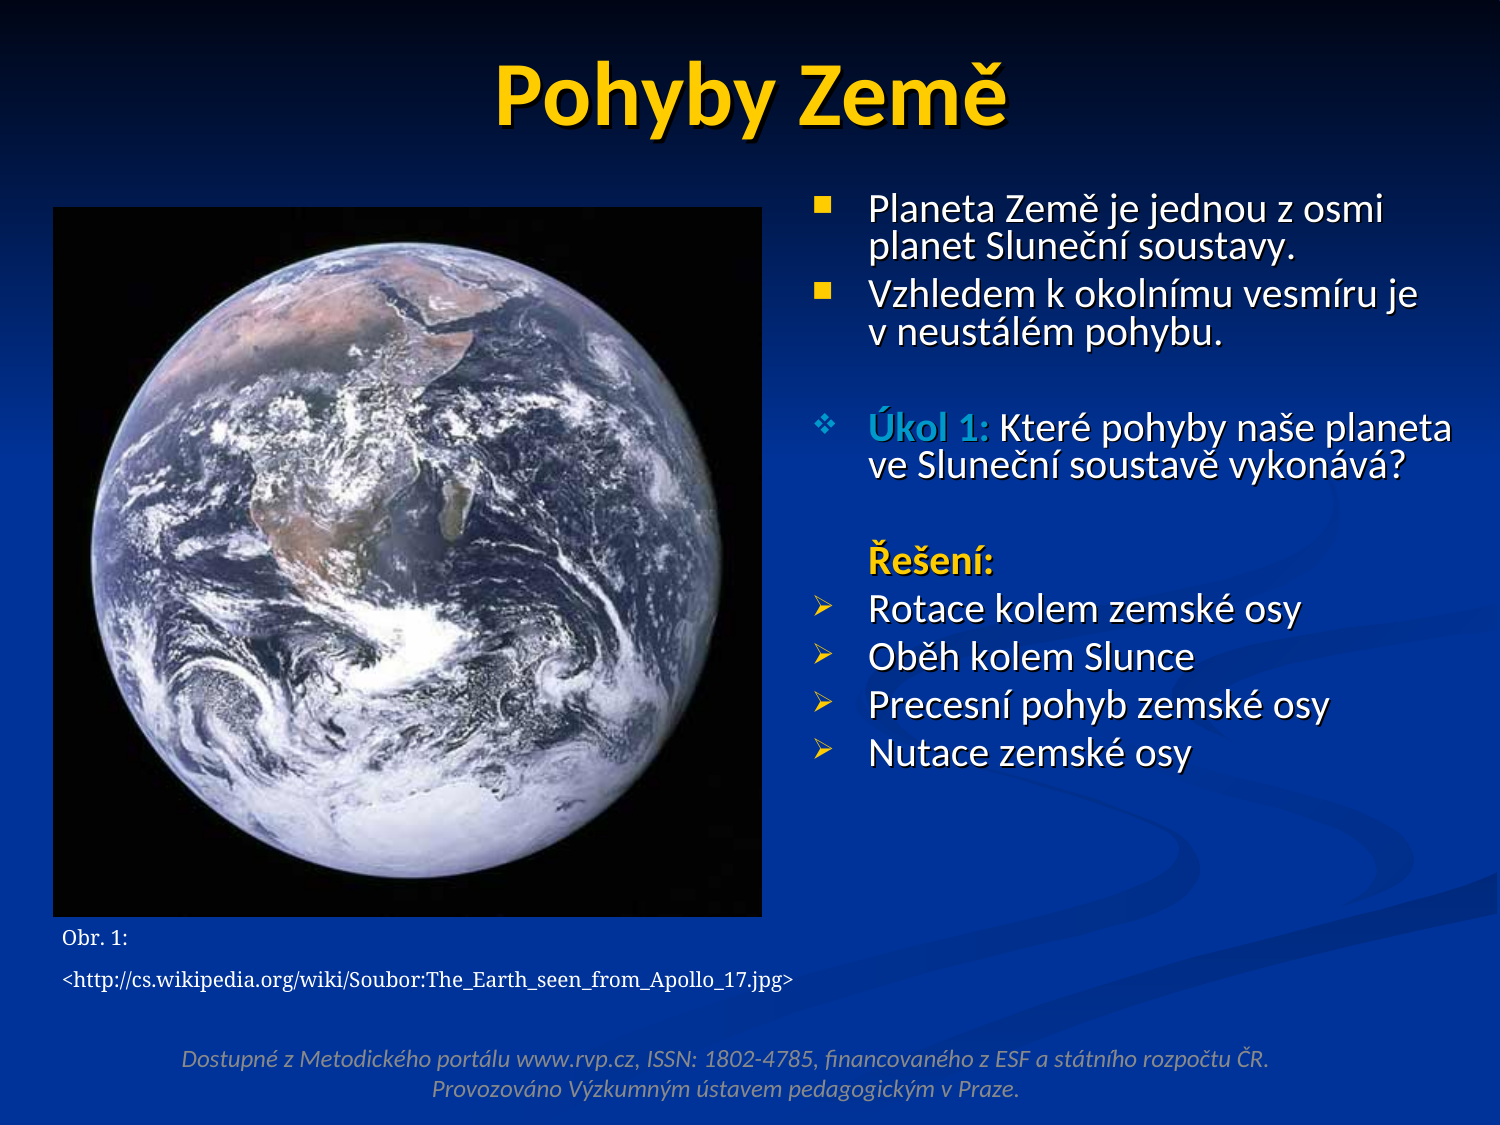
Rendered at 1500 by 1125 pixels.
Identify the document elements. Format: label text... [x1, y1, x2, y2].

picture [53, 207, 762, 916]
text_box Dostupné z Metodického portálu www.rvp.cz, ISSN: 1802-4785, financovaného z ESF a státního rozpočtu ČR. Provozováno Výzkumným ústavem pedagogickým v Praze. [105, 1042, 1348, 1103]
text_box Obr. 1: <http://cs.wikipedia.org/wiki/Soubor:The_Earth_seen_from_Apollo_17.jpg> [47, 916, 821, 1003]
list Planeta Země je jednou z osmi planet Sluneční soustavy. Vzhledem k okolnímu vesmíru je v neustálém pohybu. Úkol 1: Které pohyby naše planeta ve Sluneční soustavě vykonává? Řešení: Rotace kolem zemské osy Oběh kolem Slunce Precesní pohyb zemské osy Nutace zemské osy [797, 184, 1472, 1035]
title Pohyby Země [76, 8, 1427, 197]
